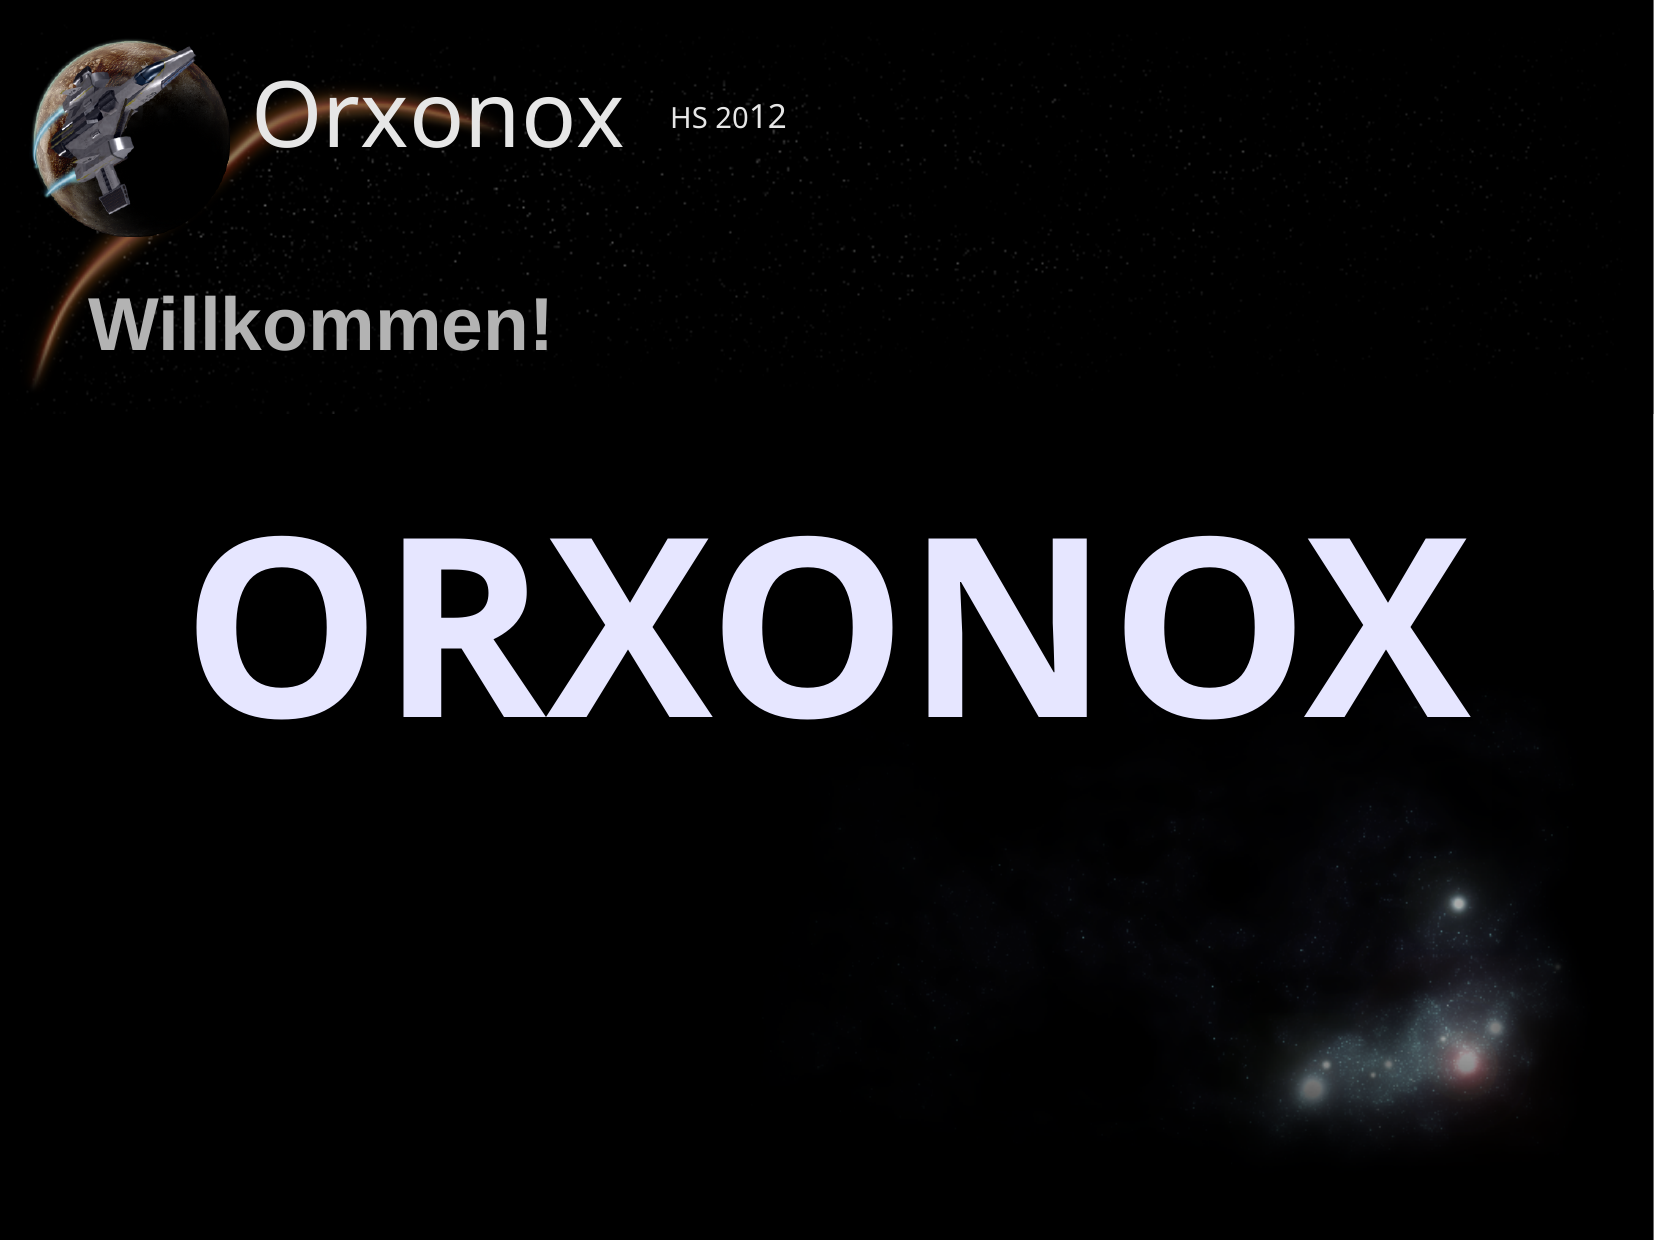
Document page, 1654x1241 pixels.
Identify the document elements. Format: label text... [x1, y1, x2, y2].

picture [0, 0, 1654, 521]
picture [644, 590, 1654, 1240]
title Willkommen! [88, 273, 1577, 377]
subtitle ORXONOX [82, 413, 1571, 827]
